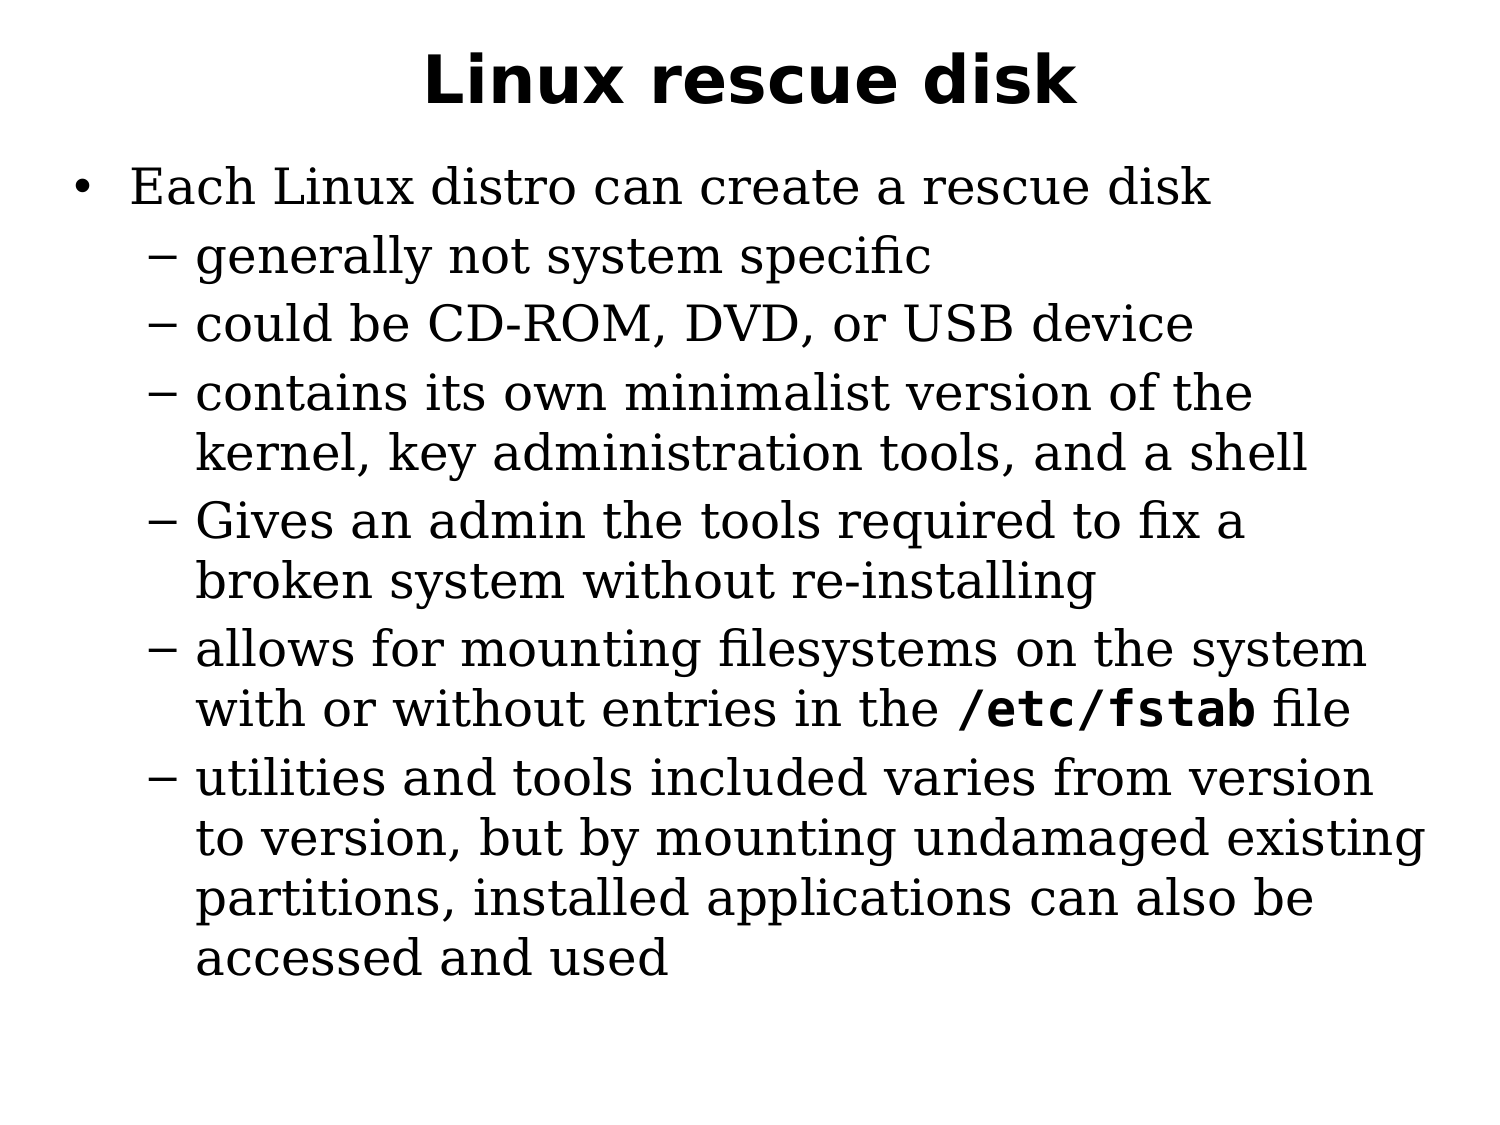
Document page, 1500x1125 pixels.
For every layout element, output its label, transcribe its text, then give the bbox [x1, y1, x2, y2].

list Each Linux distro can create a rescue disk generally not system specific could be CD-ROM, DVD, or USB device contains its own minimalist version of the kernel, key administration tools, and a shell Gives an admin the tools required to fix a broken system without re-installing allows for mounting filesystems on the system with or without entries in the /etc/fstab file utilities and tools included varies from version to version, but by mounting undamaged existing partitions, installed applications can also be accessed and used [59, 147, 1447, 993]
title Linux rescue disk [112, 29, 1388, 125]
